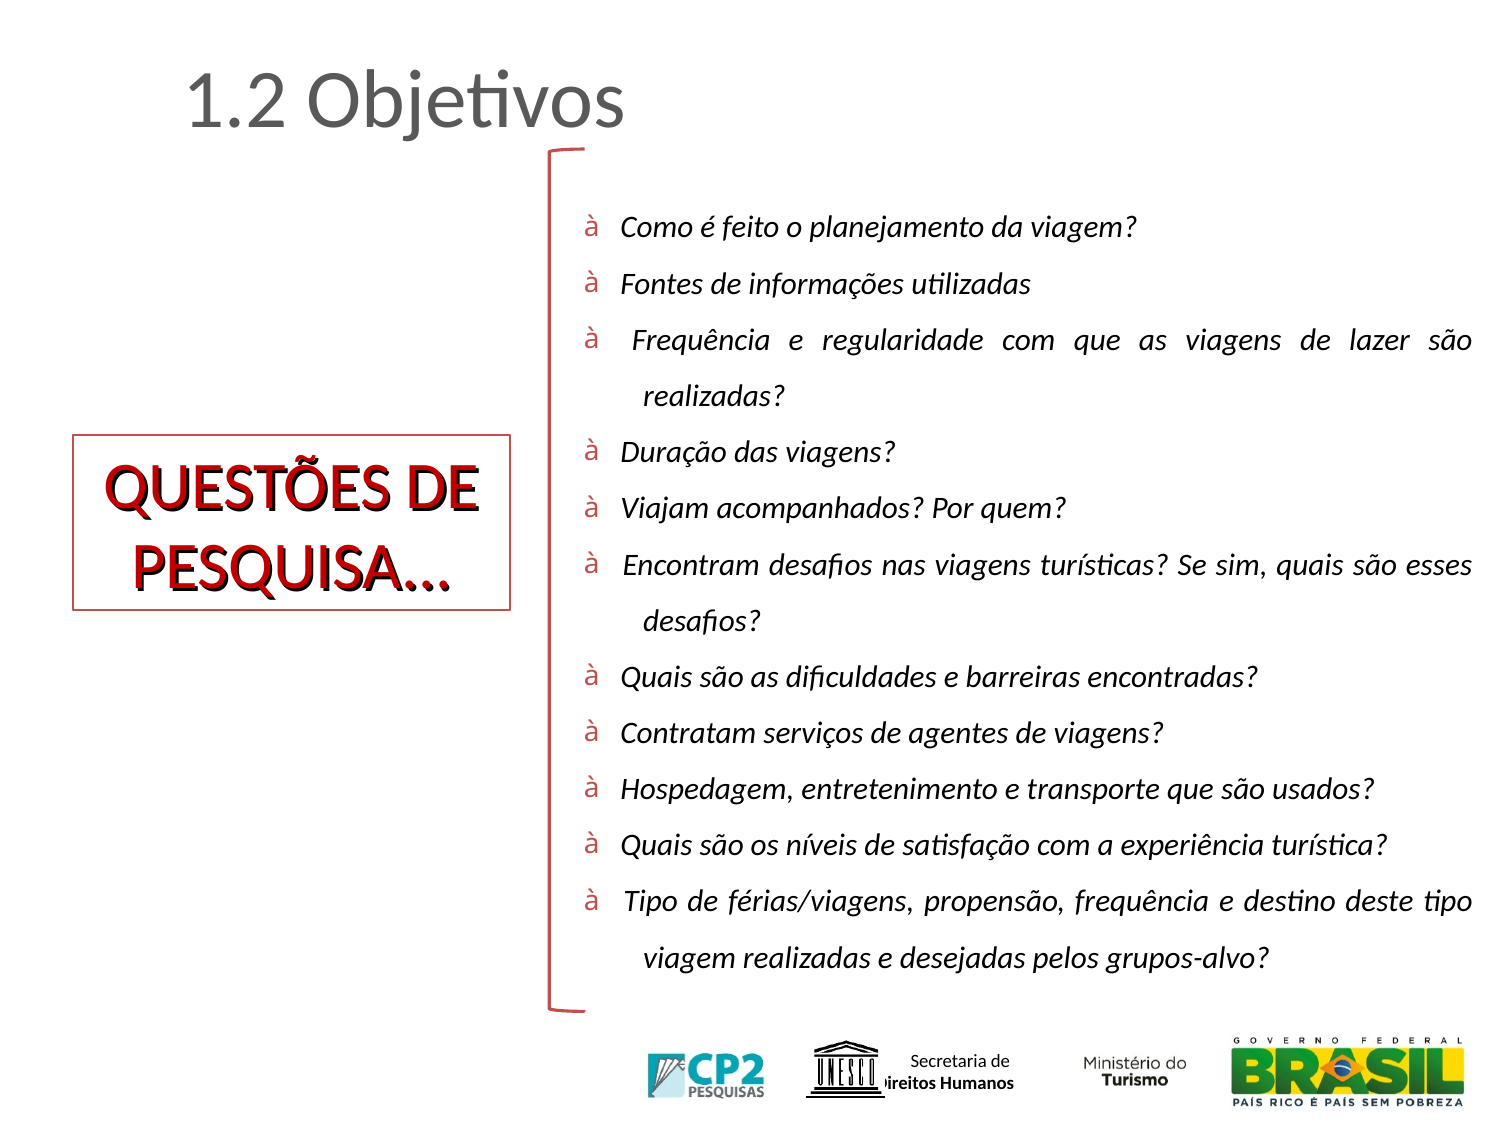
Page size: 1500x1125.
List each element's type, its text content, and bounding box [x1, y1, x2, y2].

text_box Como é feito o planejamento da viagem? Fontes de informações utilizadas Frequência e regularidade com que as viagens de lazer são realizadas? Duração das viagens? Viajam acompanhados? Por quem? Encontram desafios nas viagens turísticas? Se sim, quais são esses desafios? Quais são as dificuldades e barreiras encontradas? Contratam serviços de agentes de viagens? Hospedagem, entretenimento e transporte que são usados? Quais são os níveis de satisfação com a experiência turística? Tipo de férias/viagens, propensão, frequência e destino deste tipo viagem realizadas e desejadas pelos grupos-alvo? [525, 137, 1500, 1024]
text_box Questões de pesquisa... [73, 435, 510, 610]
title 1.2 Objetivos [167, 0, 1500, 188]
